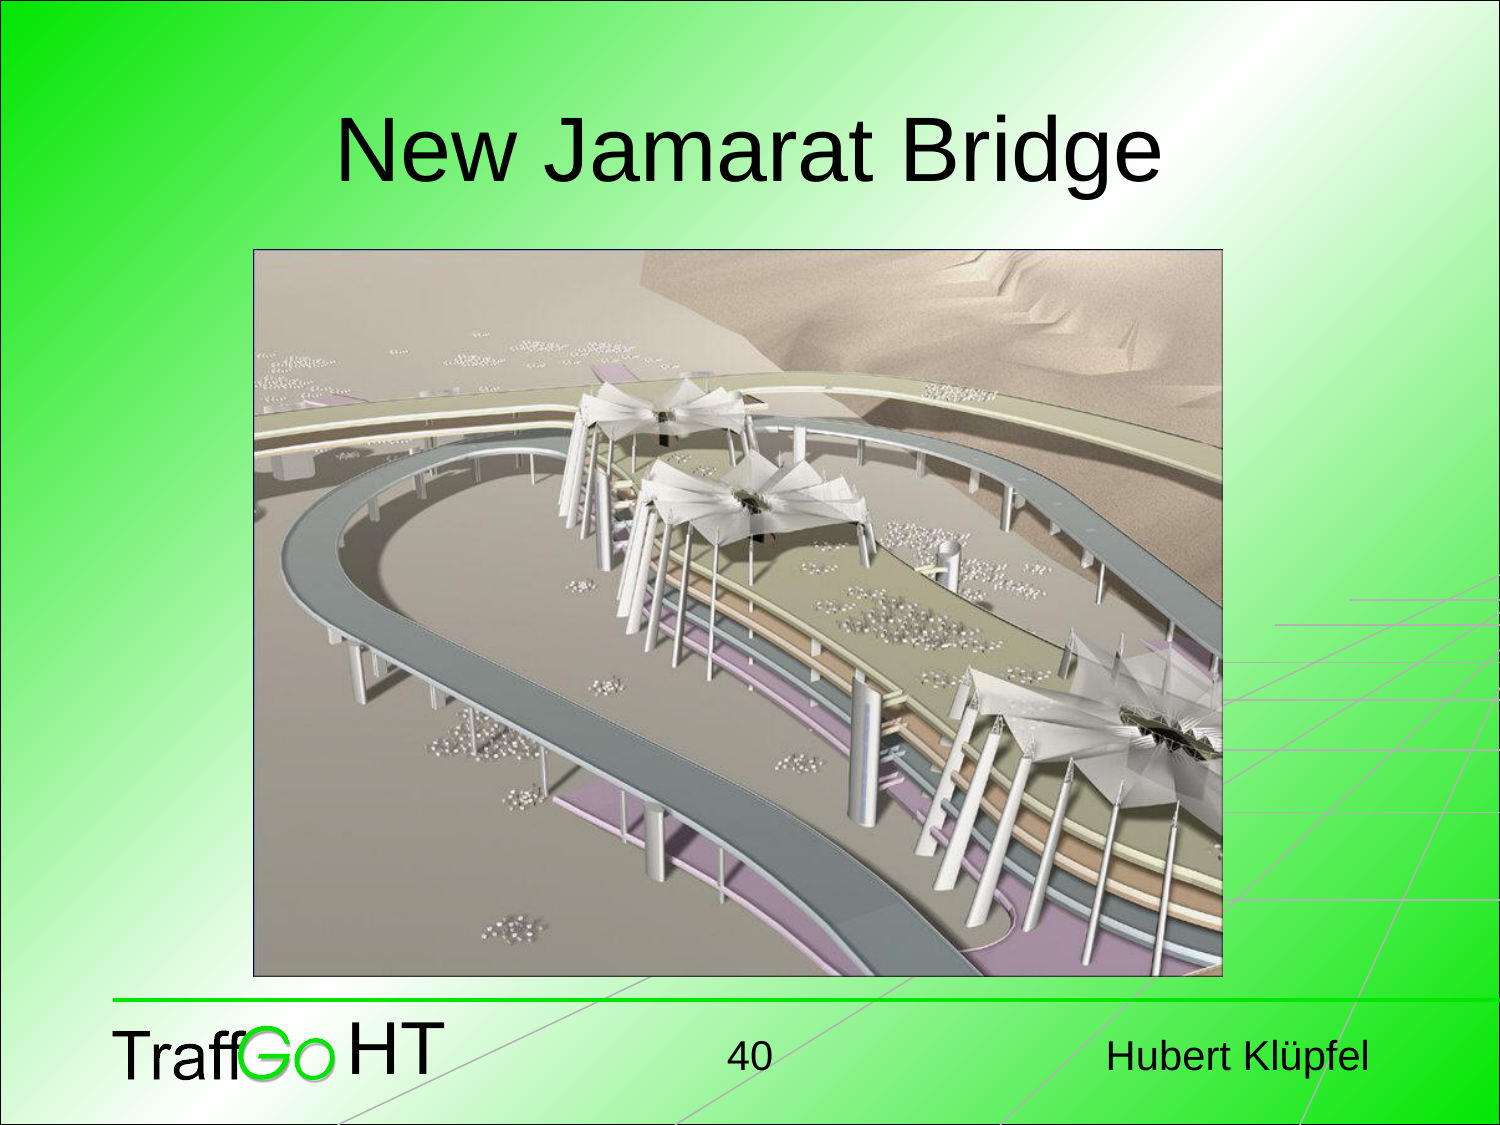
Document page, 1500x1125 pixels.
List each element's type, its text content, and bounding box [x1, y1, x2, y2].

picture [112, 1024, 338, 1085]
title New Jamarat Bridge [112, 87, 1388, 213]
picture [253, 249, 1223, 977]
